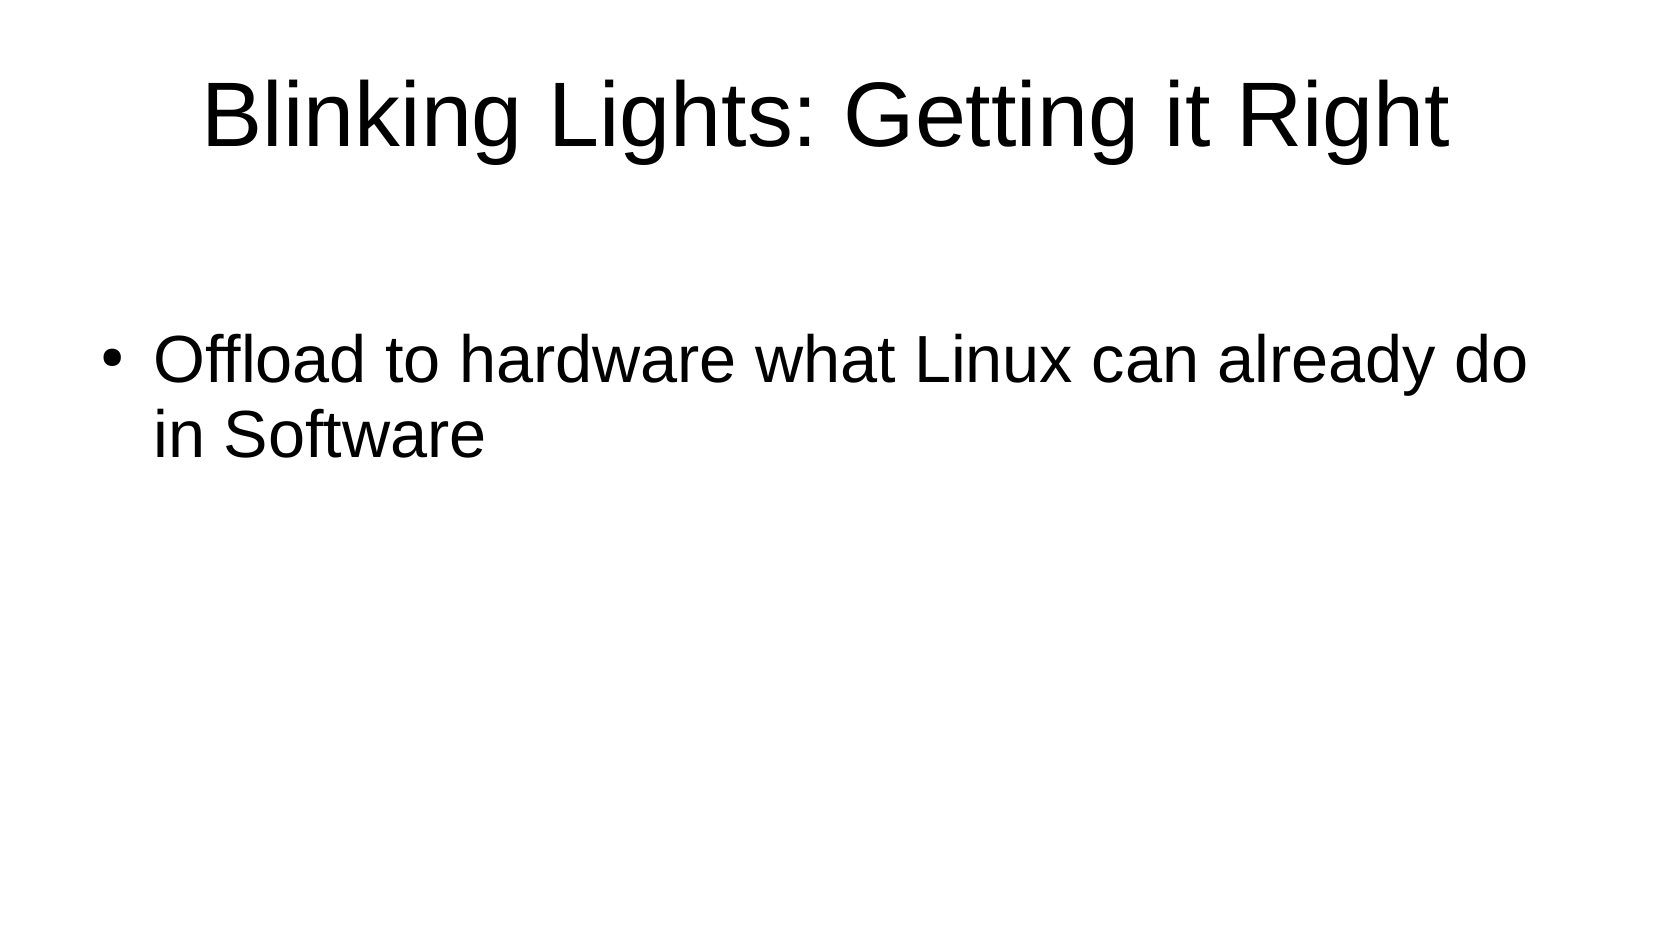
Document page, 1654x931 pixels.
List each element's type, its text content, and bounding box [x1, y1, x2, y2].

title Blinking Lights: Getting it Right [82, 37, 1571, 193]
list Offload to hardware what Linux can already do in Software [82, 217, 1571, 758]
